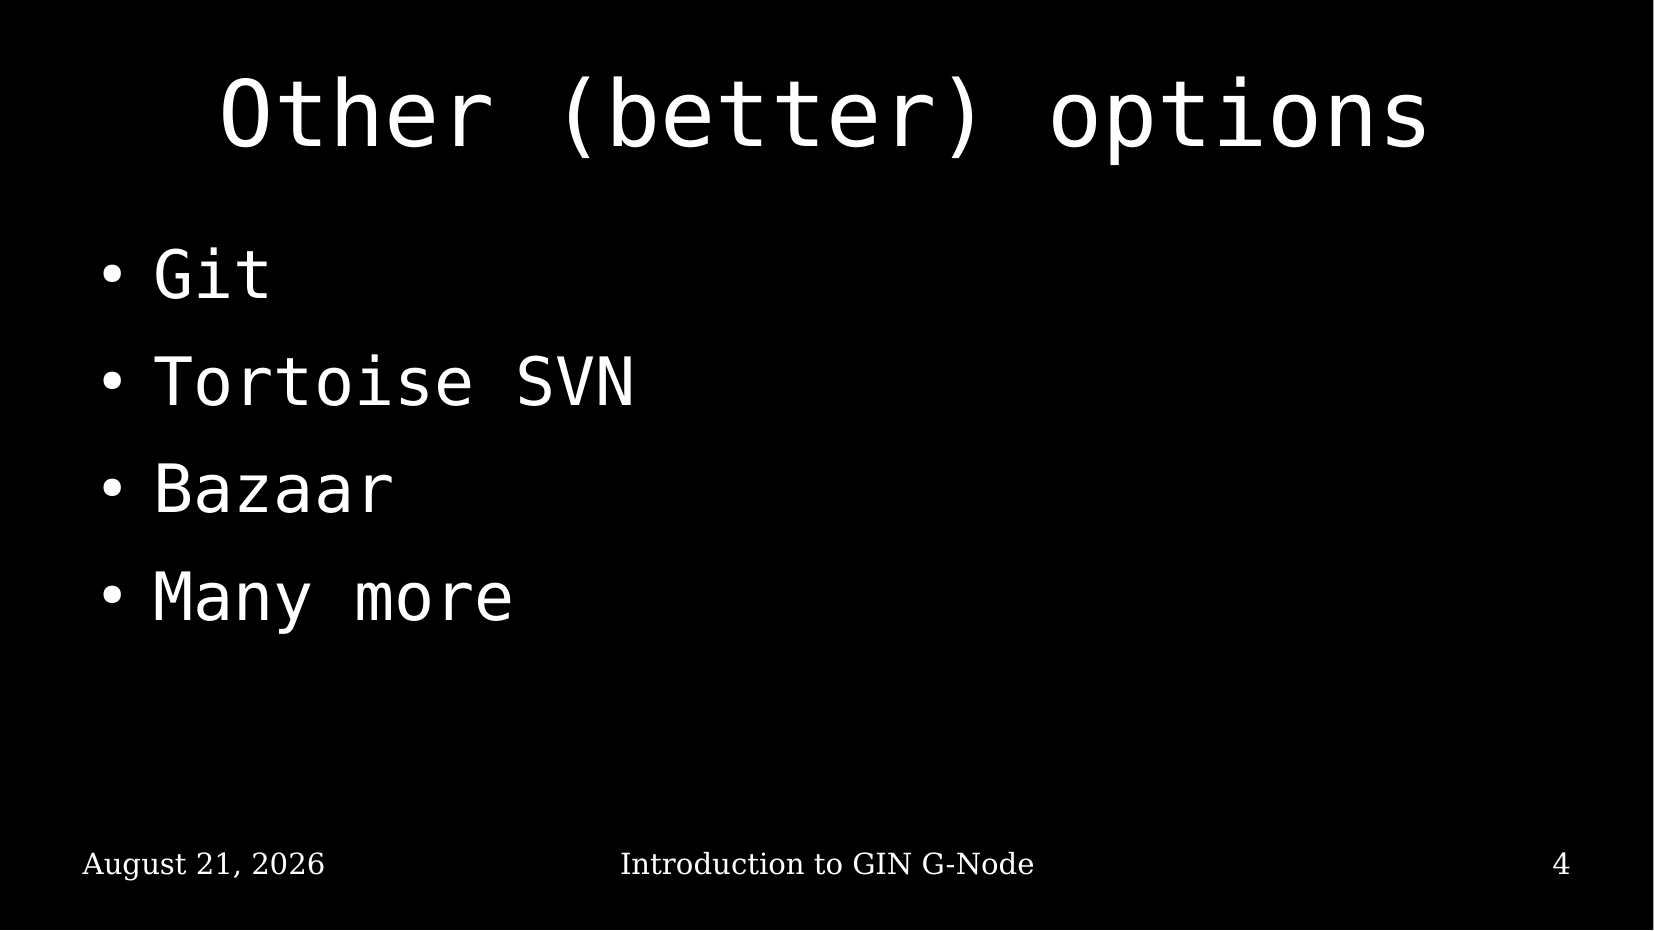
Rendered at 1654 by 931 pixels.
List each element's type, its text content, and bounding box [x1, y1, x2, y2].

title Other (better) options [82, 37, 1571, 193]
list Git Tortoise SVN Bazaar Many more [82, 236, 1571, 758]
